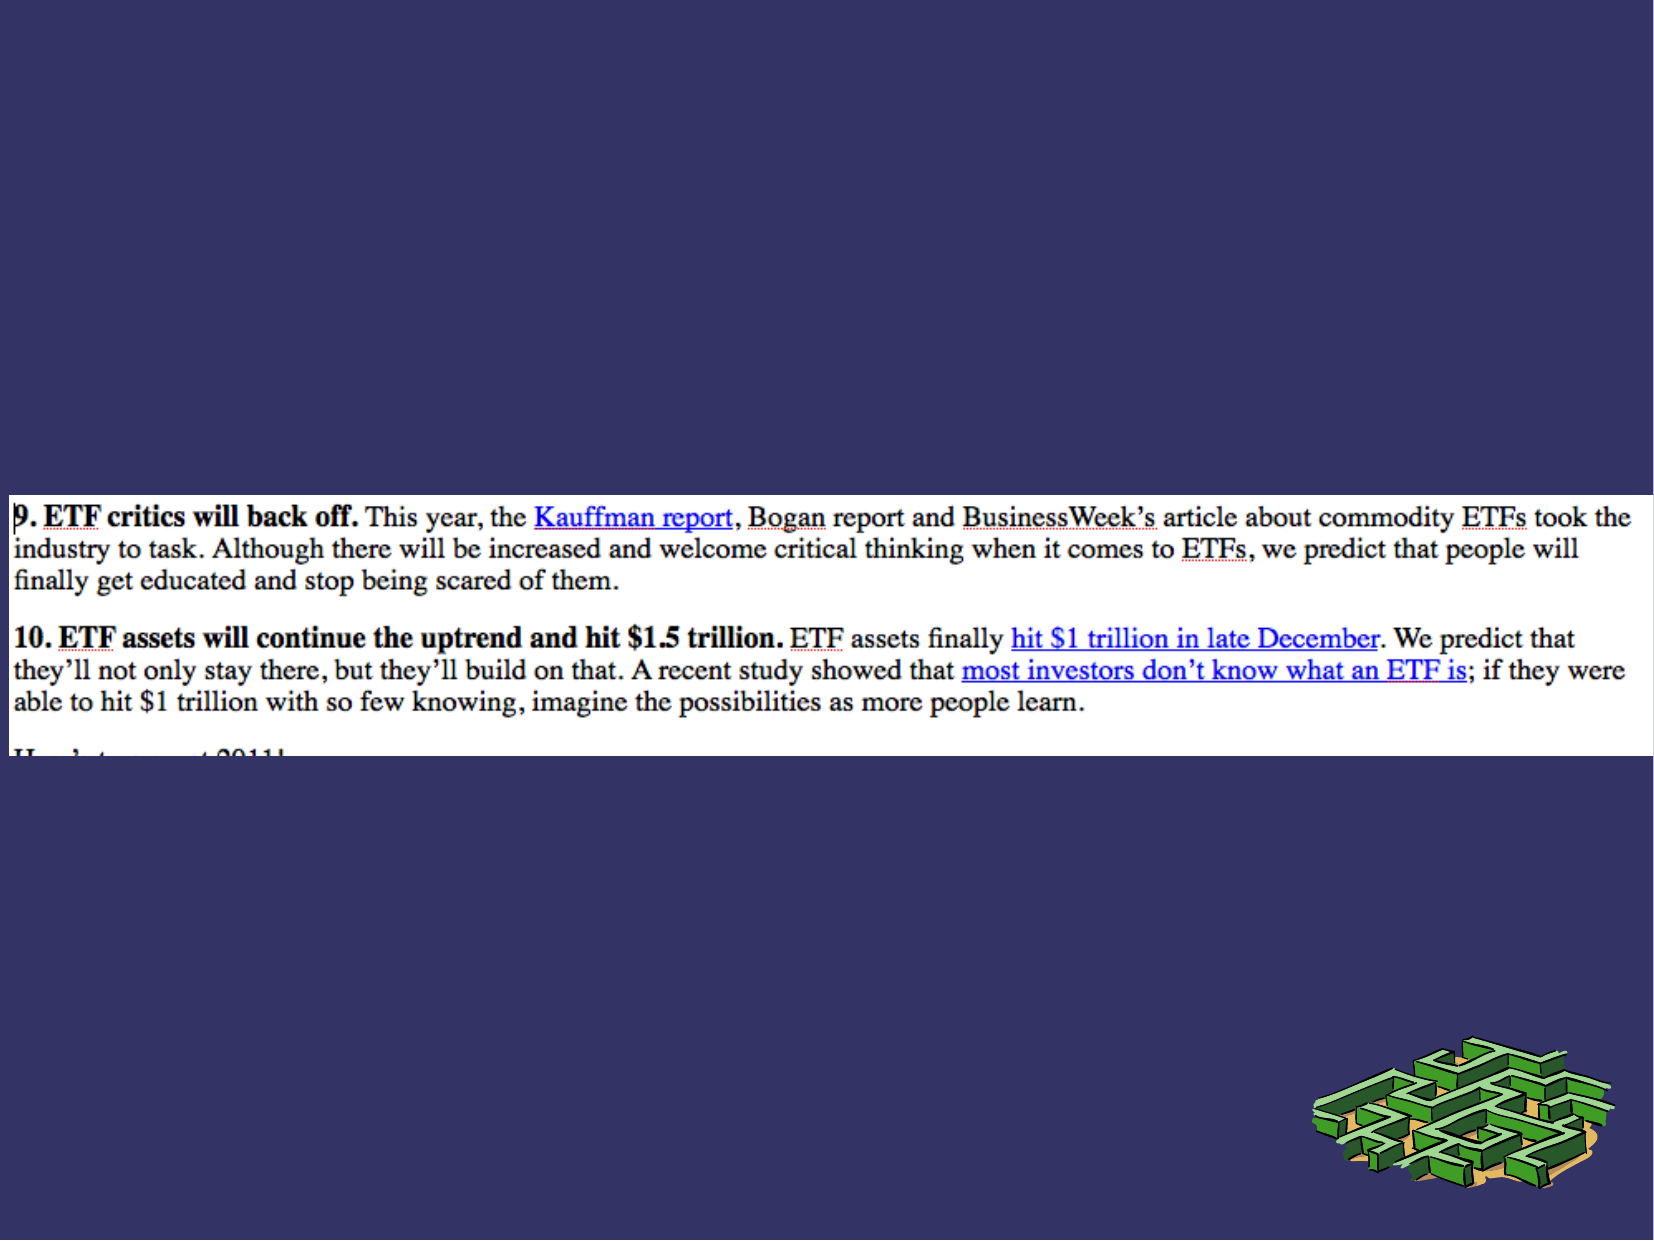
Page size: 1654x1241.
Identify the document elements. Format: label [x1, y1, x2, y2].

picture [9, 495, 1654, 756]
